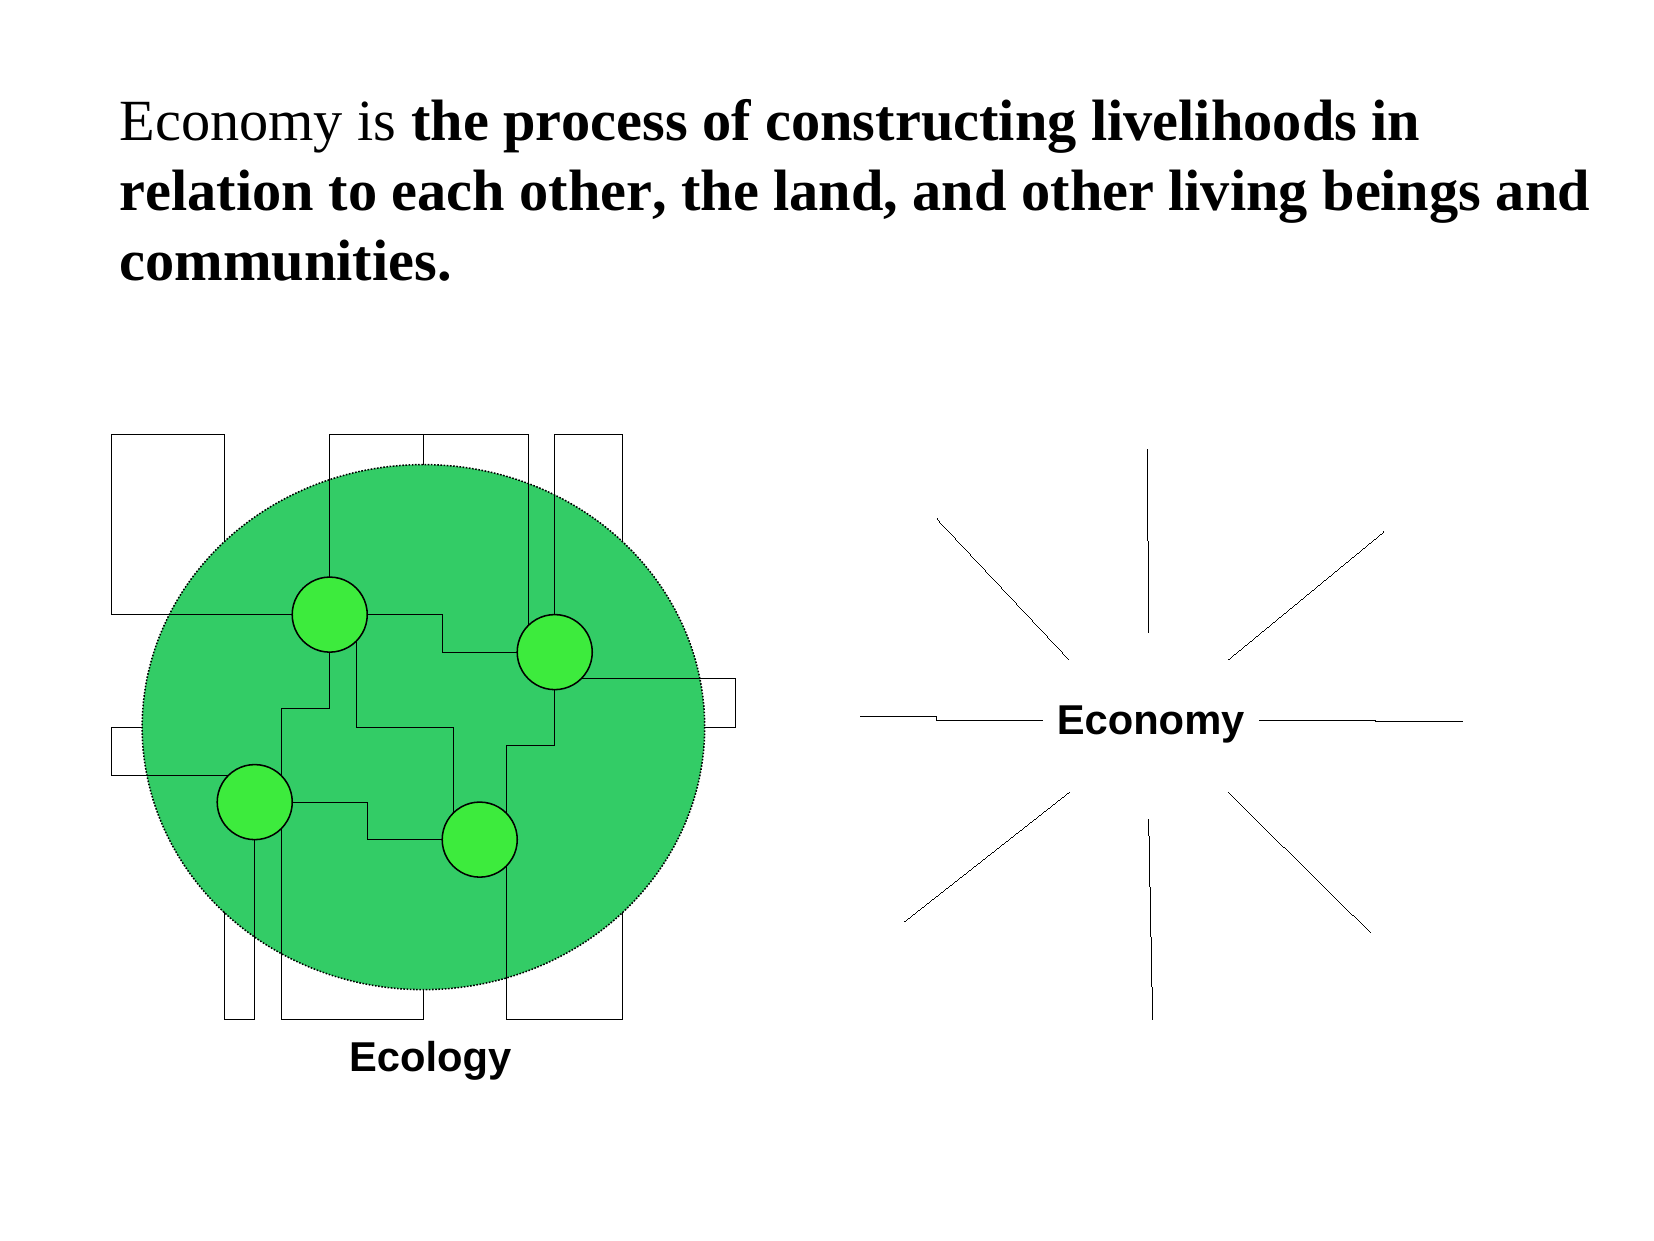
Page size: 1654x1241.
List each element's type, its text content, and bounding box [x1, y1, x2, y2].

text_box Economy is the process of constructing livelihoods in relation to each other, the land, and other living beings and communities. [104, 74, 1613, 338]
text_box Ecology [334, 1027, 527, 1089]
text_box [142, 464, 705, 990]
text_box Economy [1042, 689, 1260, 751]
